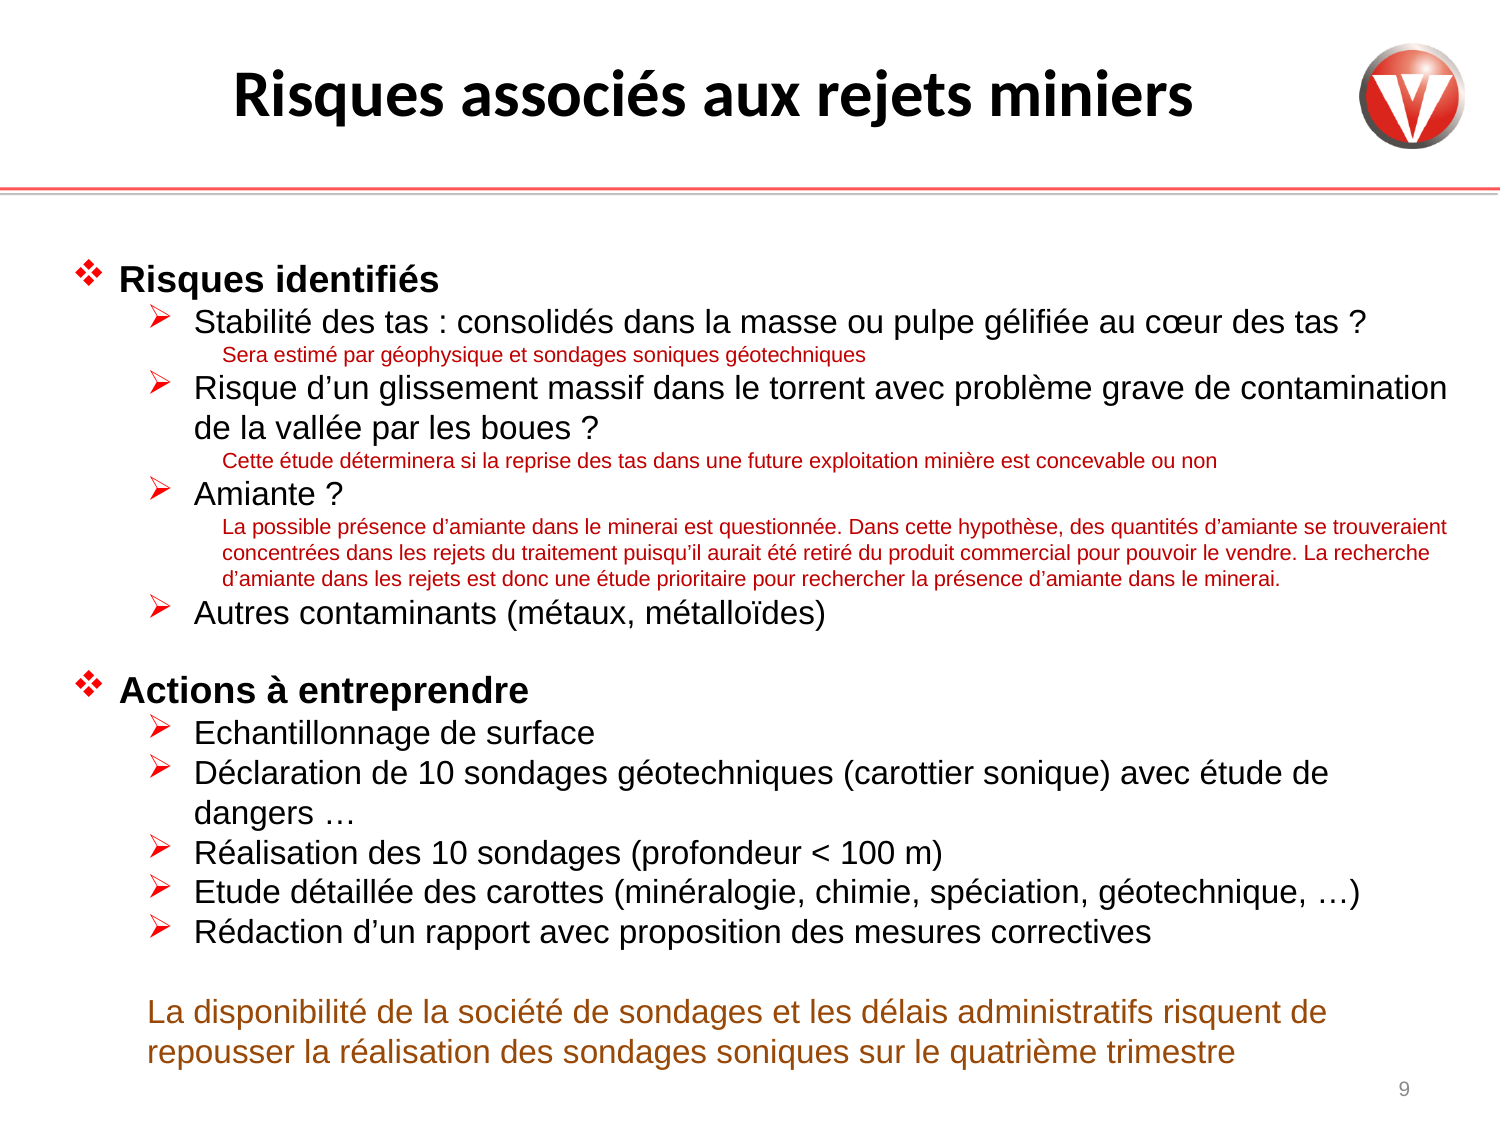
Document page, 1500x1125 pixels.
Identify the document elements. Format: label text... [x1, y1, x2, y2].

slide_number <numéro> [1074, 1058, 1425, 1119]
text_box Risques identifiés Stabilité des tas : consolidés dans la masse ou pulpe gélifiée au cœur des tas ? Sera estimé par géophysique et sondages soniques géotechniques Risque d’un glissement massif dans le torrent avec problème grave de contamination de la vallée par les boues ? Cette étude déterminera si la reprise des tas dans une future exploitation minière est concevable ou non Amiante ? La possible présence d’amiante dans le minerai est questionnée. Dans cette hypothèse, des quantités d’amiante se trouveraient concentrées dans les rejets du traitement puisqu’il aurait été retiré du produit commercial pour pouvoir le vendre. La recherche d’amiante dans les rejets est donc une étude prioritaire pour rechercher la présence d’amiante dans le minerai. Autres contaminants (métaux, métalloïdes) Actions à entreprendre Echantillonnage de surface Déclaration de 10 sondages géotechniques (carottier sonique) avec étude de dangers … Réalisation des 10 sondages (profondeur < 100 m) Etude détaillée des carottes (minéralogie, chimie, spéciation, géotechnique, …) Rédaction d’un rapport avec proposition des mesures correctives La disponibilité de la société de sondages et les délais administratifs risquent de repousser la réalisation des sondages soniques sur le quatrième trimestre [57, 247, 1471, 1078]
text_box Risques associés aux rejets miniers [76, 30, 1352, 149]
picture [1359, 43, 1465, 149]
